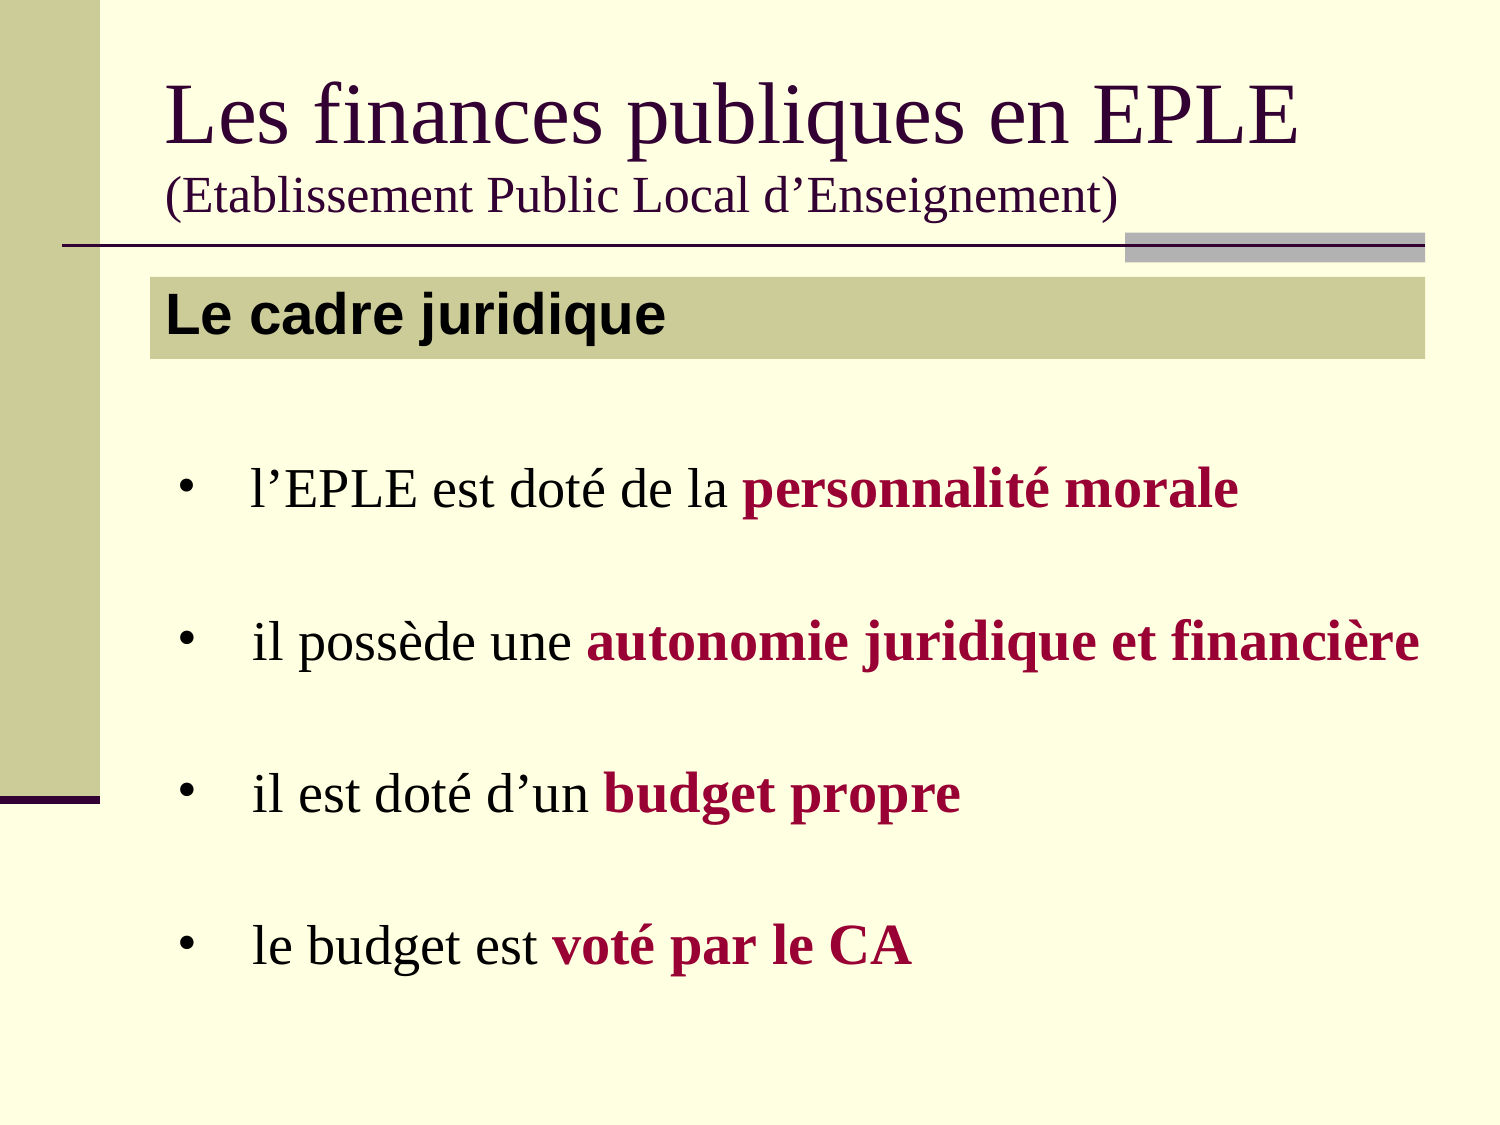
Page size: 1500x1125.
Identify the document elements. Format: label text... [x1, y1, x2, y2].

title Les finances publiques en EPLE (Etablissement Public Local d’Enseignement) [150, 45, 1426, 234]
text_box l’EPLE est doté de la personnalité morale il possède une autonomie juridique et financière il est doté d’un budget propre le budget est voté par le CA [162, 449, 1438, 986]
list Le cadre juridique [150, 276, 1426, 359]
